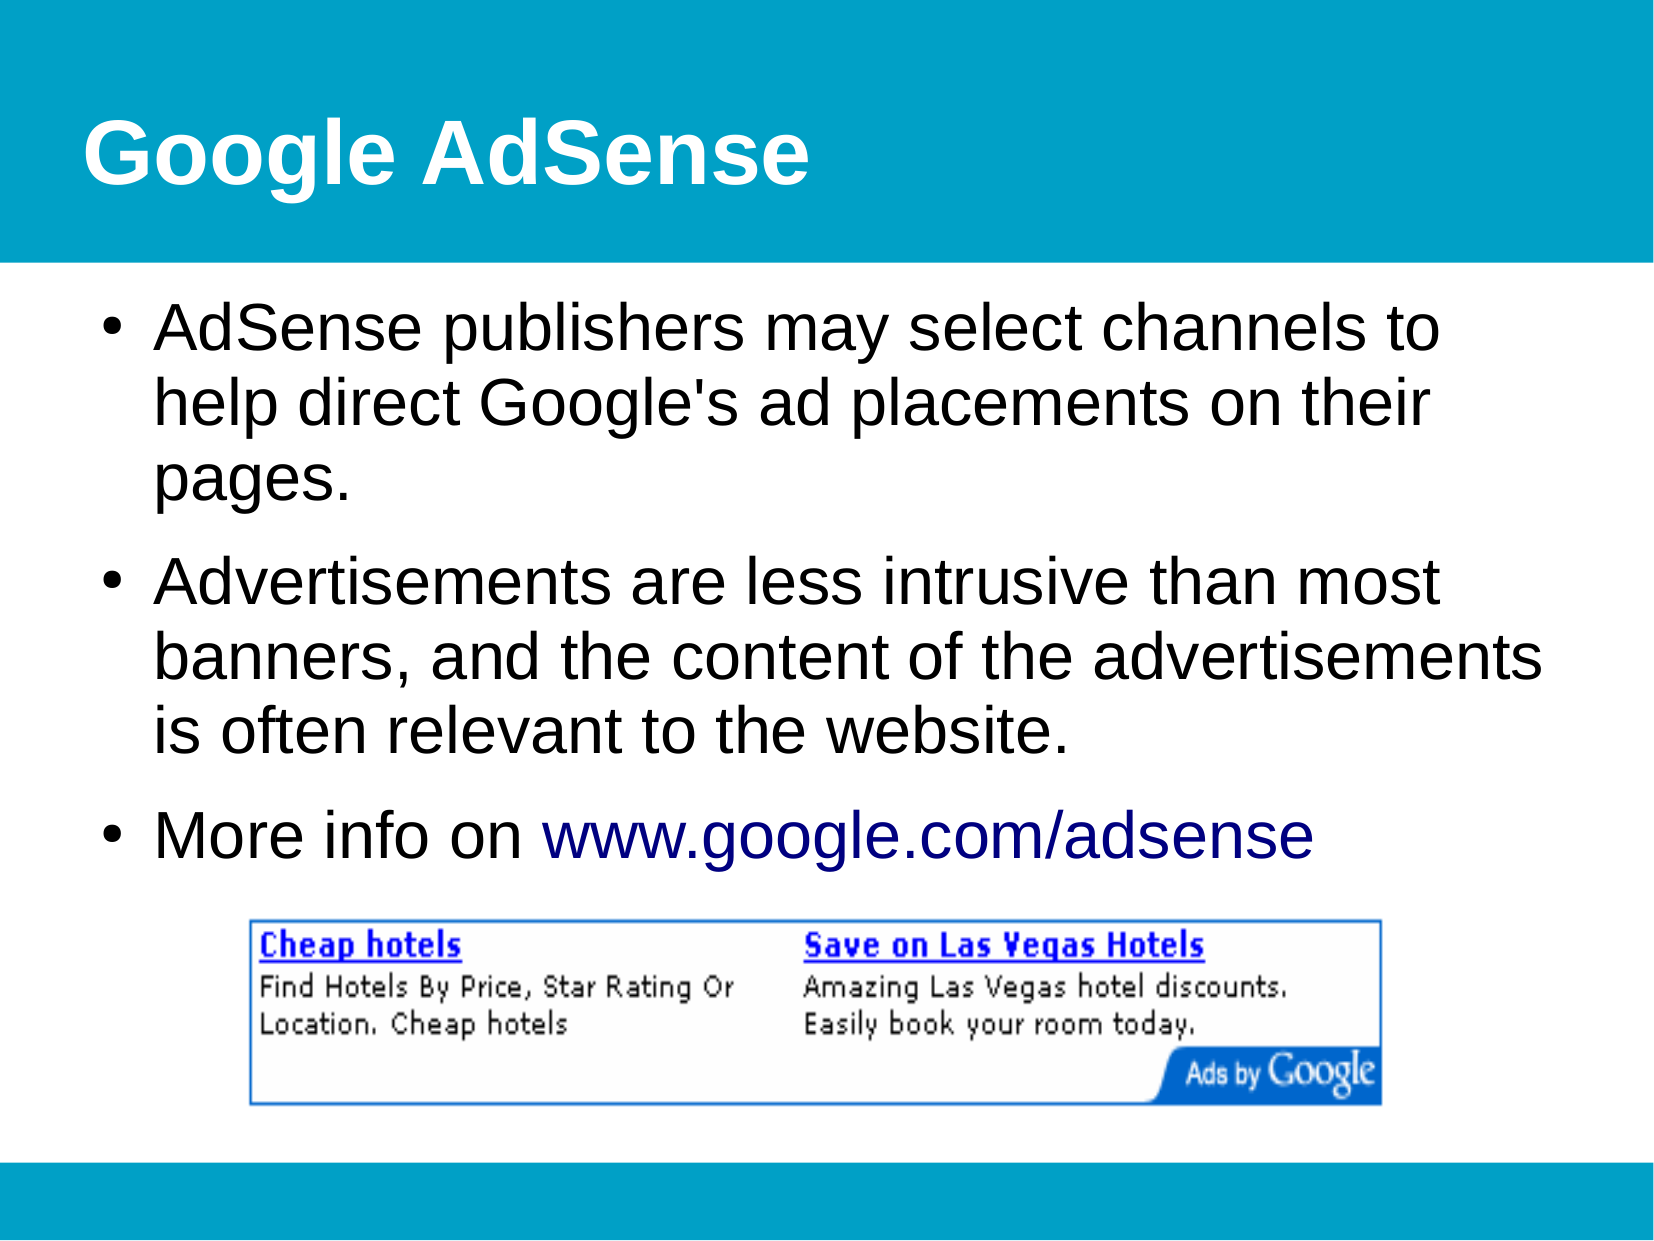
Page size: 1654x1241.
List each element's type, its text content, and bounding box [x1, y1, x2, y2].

picture [238, 899, 1402, 1126]
list AdSense publishers may select channels to help direct Google's ad placements on their pages. Advertisements are less intrusive than most banners, and the content of the advertisements is often relevant to the website. More info on www.google.com/adsense [82, 290, 1571, 1088]
title Google AdSense [82, 56, 1571, 250]
